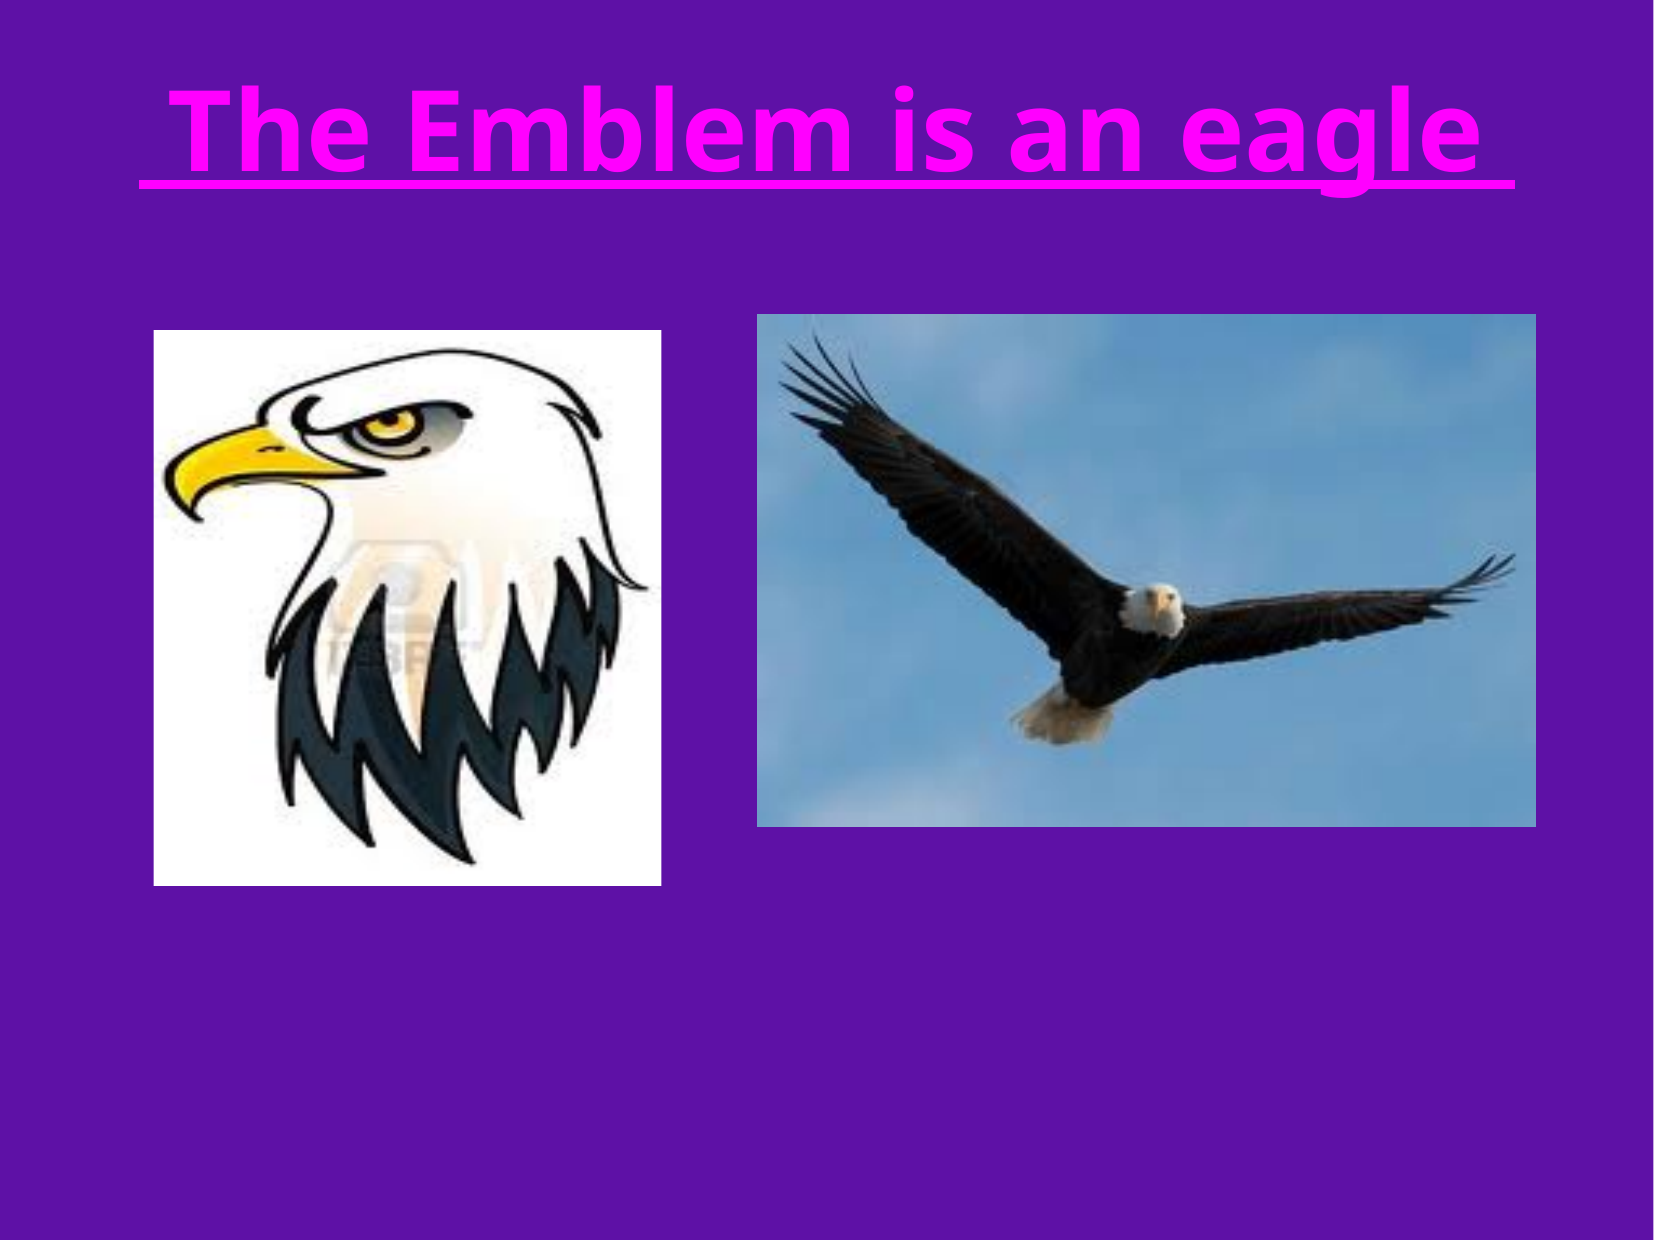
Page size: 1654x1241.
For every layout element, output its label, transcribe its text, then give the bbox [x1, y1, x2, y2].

picture [757, 314, 1536, 827]
picture [153, 330, 662, 886]
title The Emblem is an eagle [0, 0, 1654, 257]
